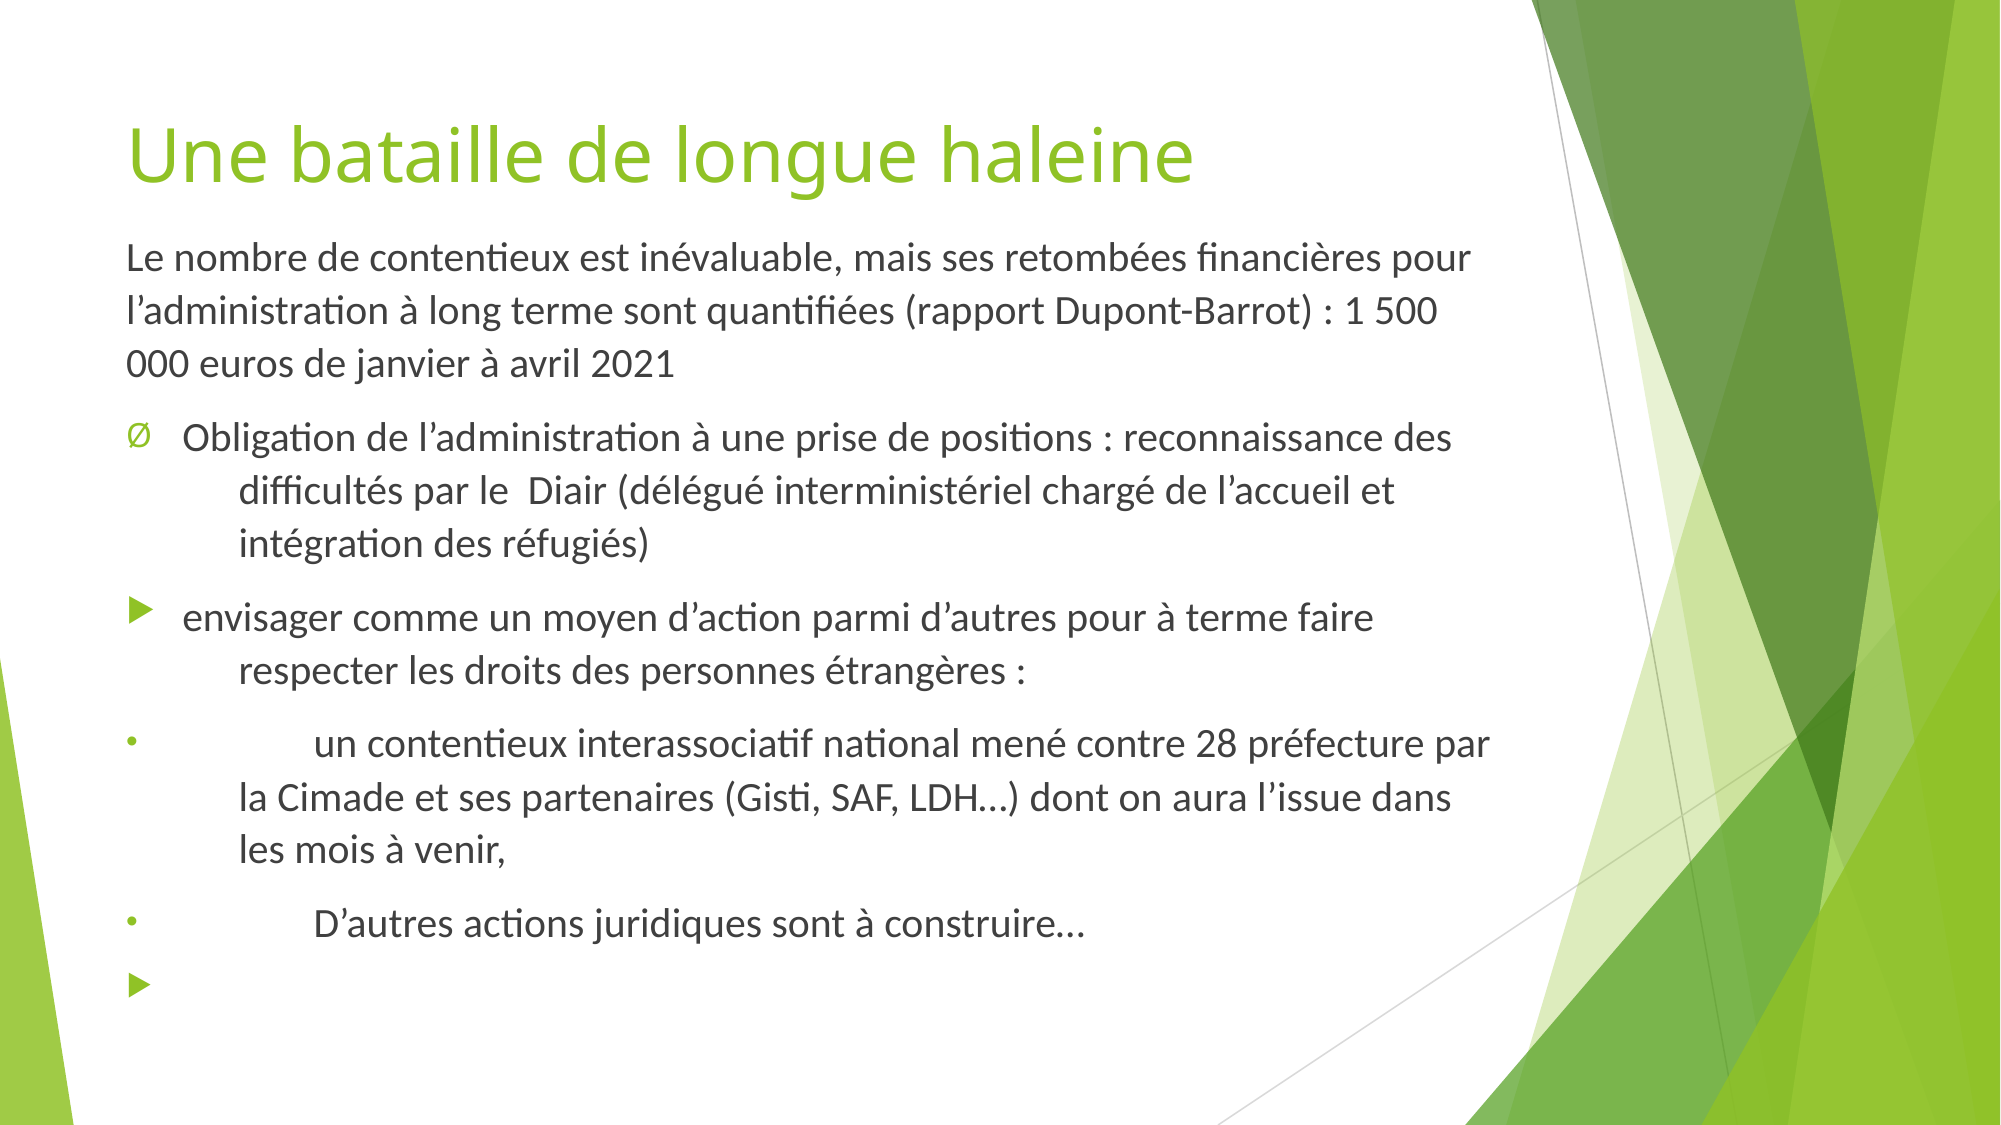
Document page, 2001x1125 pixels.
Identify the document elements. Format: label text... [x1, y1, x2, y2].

title Une bataille de longue haleine [111, 99, 1522, 218]
list Le nombre de contentieux est inévaluable, mais ses retombées financières pour l’administration à long terme sont quantifiées (rapport Dupont-Barrot) : 1 500 000 euros de janvier à avril 2021 Obligation de l’administration à une prise de positions : reconnaissance des difficultés par le Diair (délégué interministériel chargé de l’accueil et intégration des réfugiés) envisager comme un moyen d’action parmi d’autres pour à terme faire respecter les droits des personnes étrangères : un contentieux interassociatif national mené contre 28 préfecture par la Cimade et ses partenaires (Gisti, SAF, LDH…) dont on aura l’issue dans les mois à venir, D’autres actions juridiques sont à construire… [111, 218, 1522, 1125]
